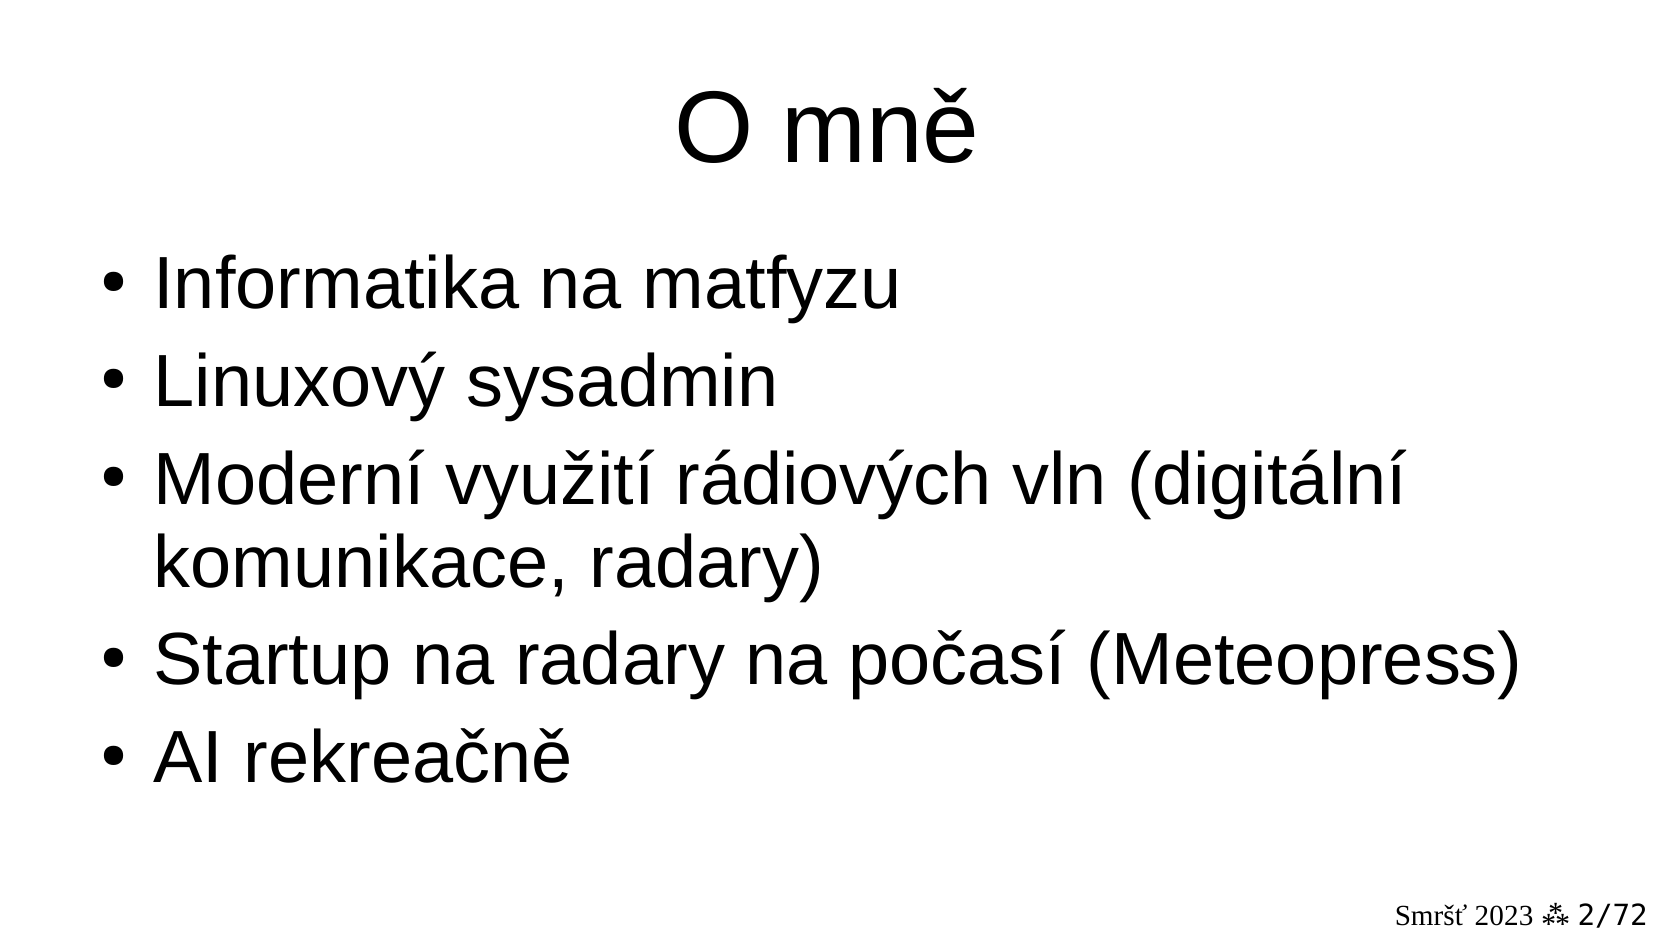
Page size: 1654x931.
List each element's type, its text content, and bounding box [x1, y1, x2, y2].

title O mně [82, 41, 1571, 214]
list Informatika na matfyzu Linuxový sysadmin Moderní využití rádiových vln (digitální komunikace, radary) Startup na radary na počasí (Meteopress) AI rekreačně [82, 241, 1571, 842]
